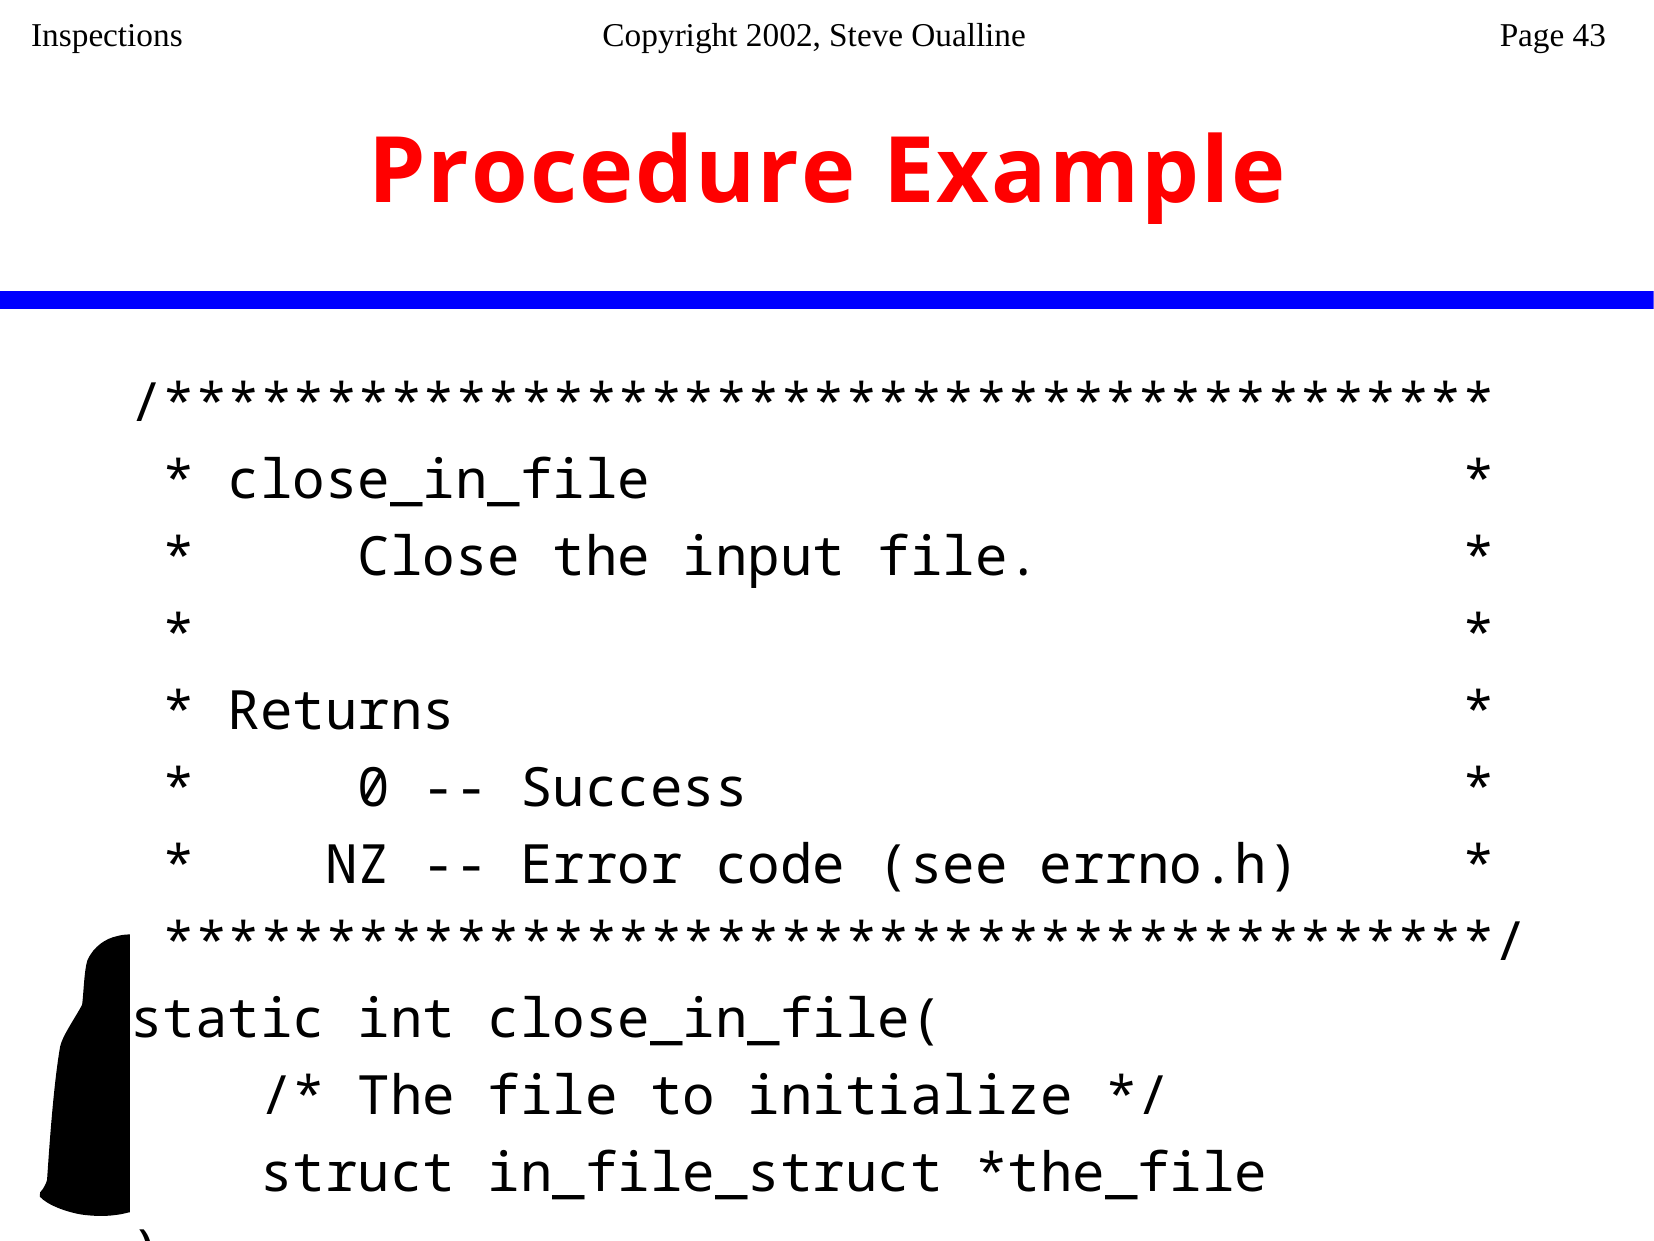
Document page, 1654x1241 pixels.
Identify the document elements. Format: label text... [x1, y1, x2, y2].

list /***************************************** * close_in_file * * Close the input file. * * * * Returns * * 0 -- Success * * NZ -- Error code (see errno.h) * *****************************************/ static int close_in_file( /* The file to initialize */ struct in_file_struct *the_file ) [130, 363, 1543, 1241]
title Procedure Example [121, 66, 1534, 269]
